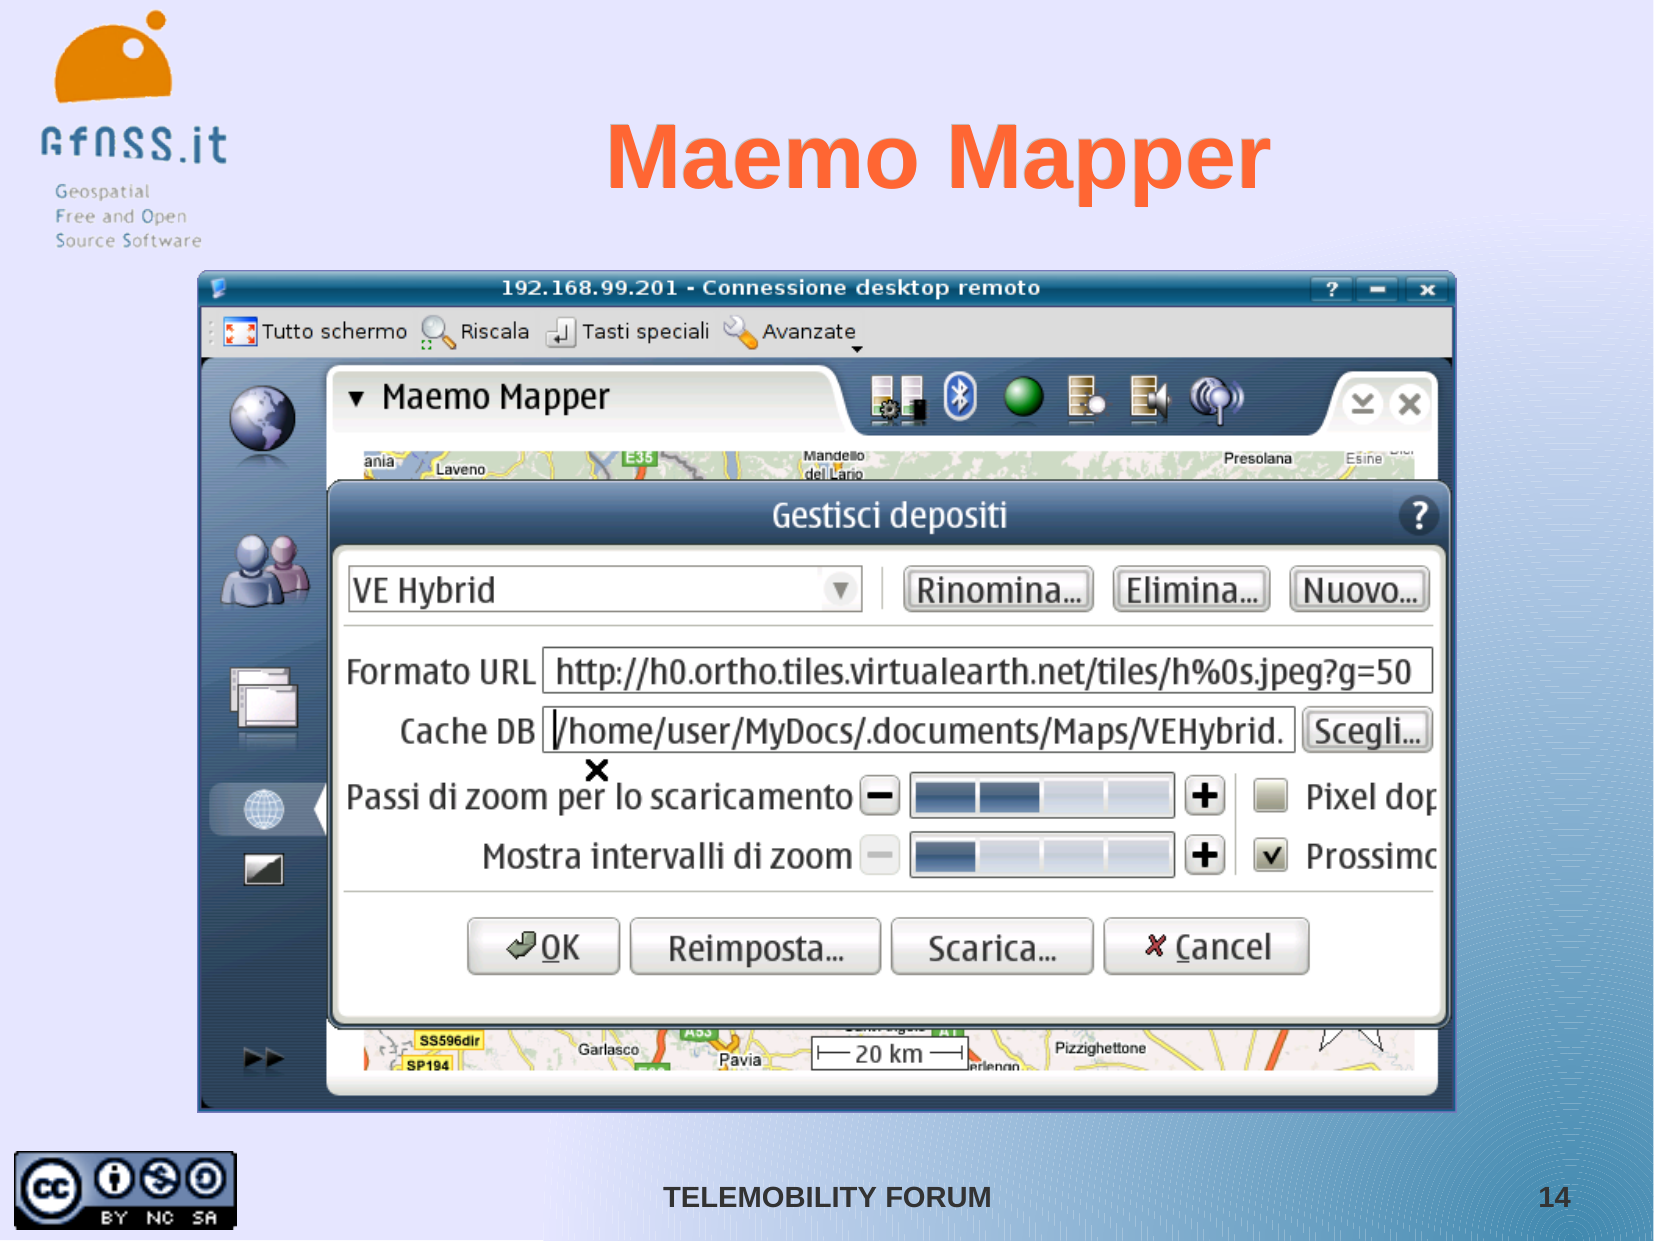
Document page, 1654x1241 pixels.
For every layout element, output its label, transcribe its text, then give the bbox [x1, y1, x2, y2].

picture [197, 270, 1457, 1113]
title Maemo Mapper [289, 60, 1589, 253]
picture [14, 1151, 237, 1230]
picture [0, 1, 254, 266]
